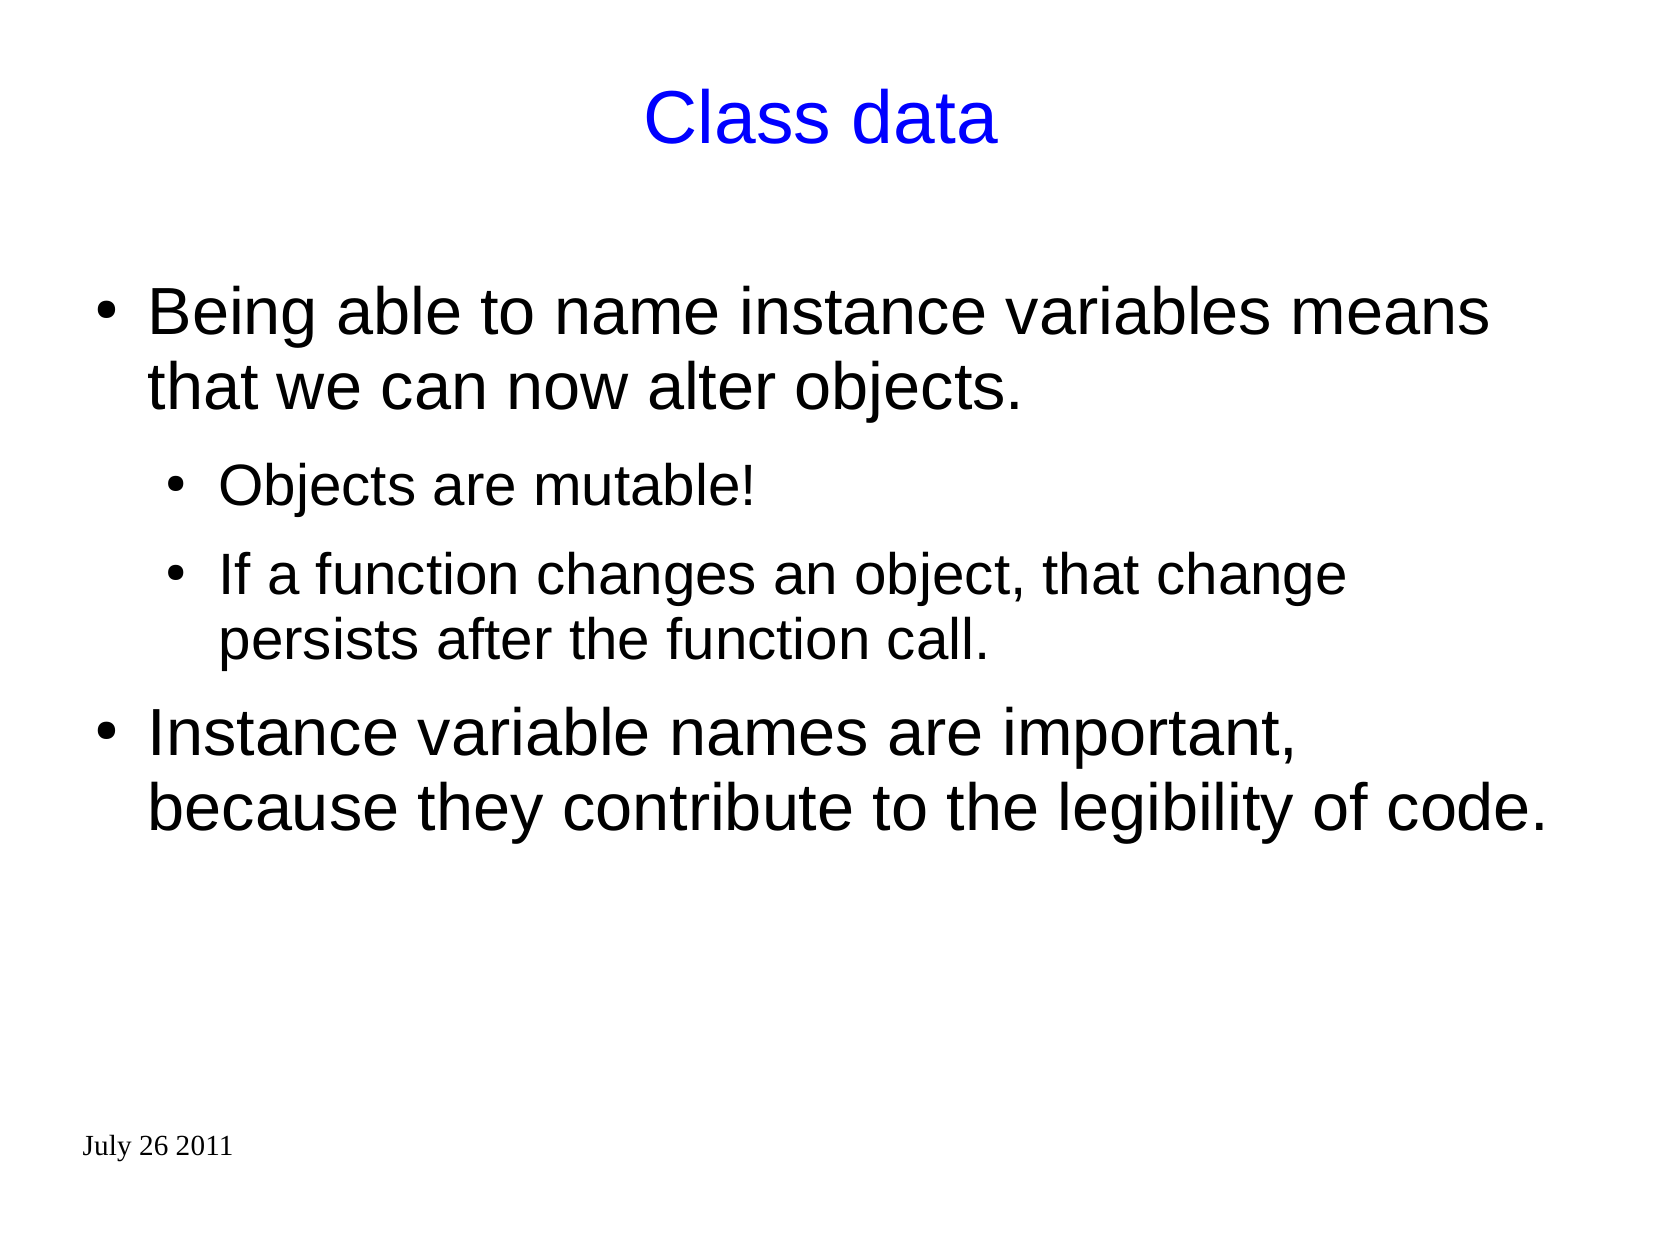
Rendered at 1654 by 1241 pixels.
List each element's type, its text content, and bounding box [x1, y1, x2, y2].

title Class data [76, 58, 1565, 178]
list Being able to name instance variables means that we can now alter objects. Objects are mutable! If a function changes an object, that change persists after the function call. Instance variable names are important, because they contribute to the legibility of code. [76, 274, 1565, 1093]
